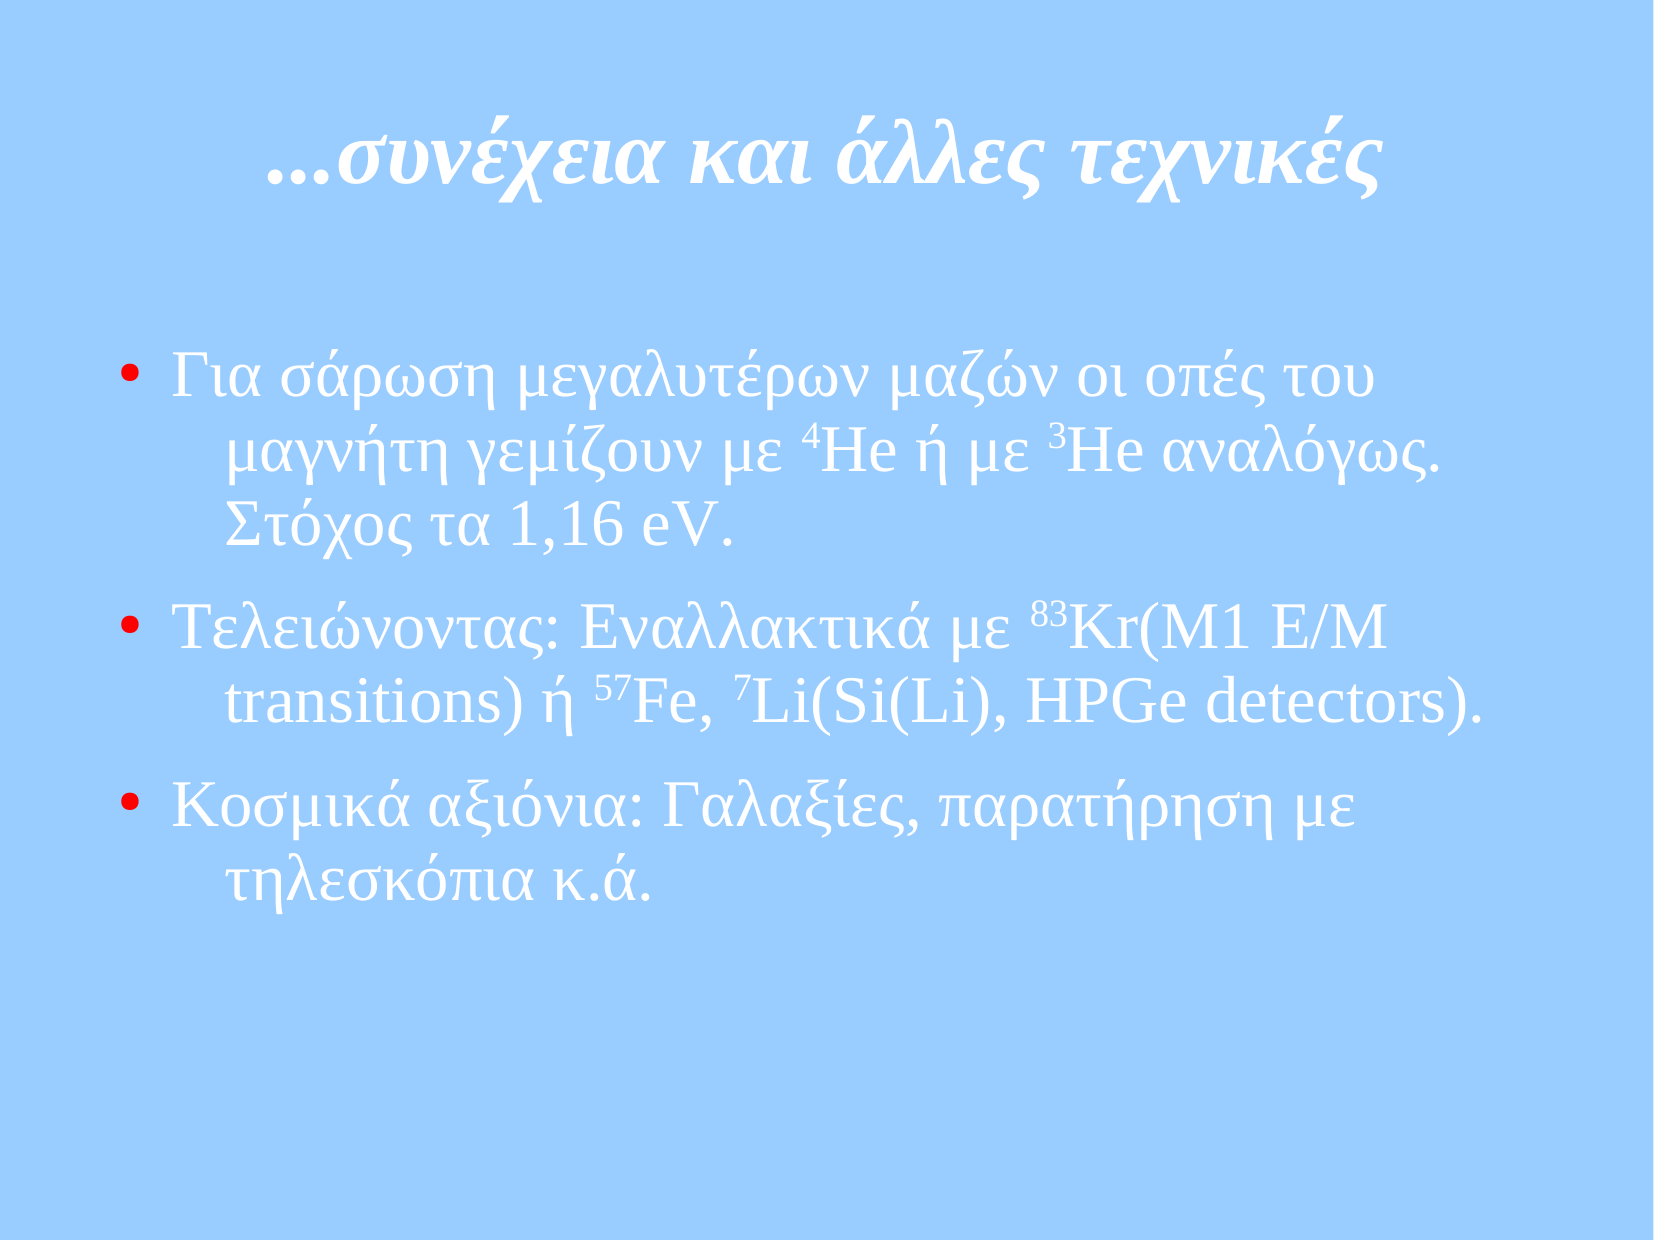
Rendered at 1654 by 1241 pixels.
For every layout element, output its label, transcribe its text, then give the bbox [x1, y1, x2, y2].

list Για σάρωση μεγαλυτέρων μαζών οι οπές του μαγνήτη γεμίζουν με 4He ή με 3He αναλόγως. Στόχος τα 1,16 eV. Τελειώνοντας: Εναλλακτικά με 83Kr(M1 E/M transitions) ή 57Fe, 7Li(Si(Li), HPGe detectors). Κοσμικά αξιόνια: Γαλαξίες, παρατήρηση με τηλεσκόπια κ.ά. [82, 337, 1571, 1052]
title ...συνέχεια και άλλες τεχνικές [82, 49, 1571, 257]
